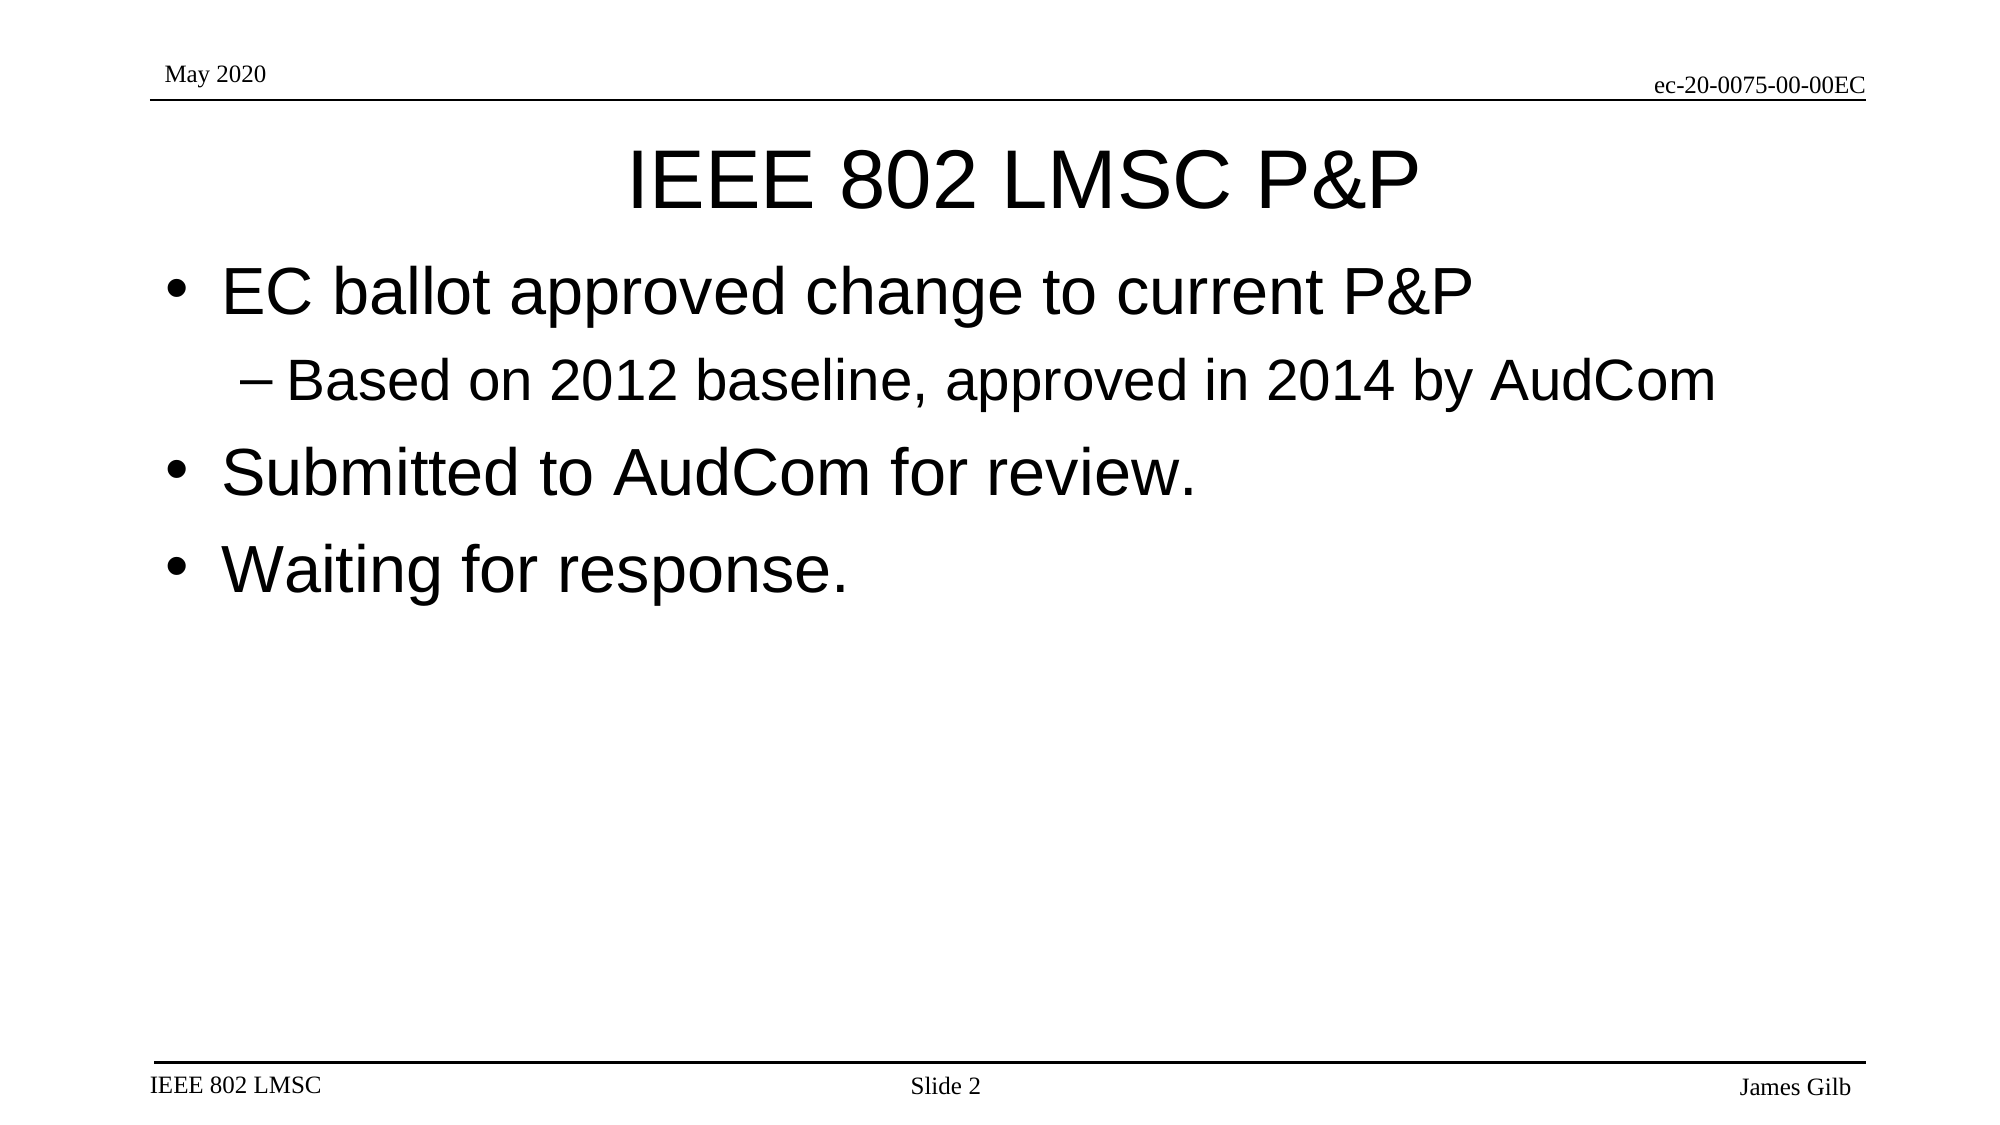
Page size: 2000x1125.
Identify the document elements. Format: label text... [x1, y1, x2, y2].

title IEEE 802 LMSC P&P [149, 112, 1900, 238]
text_box [149, 239, 1900, 1051]
